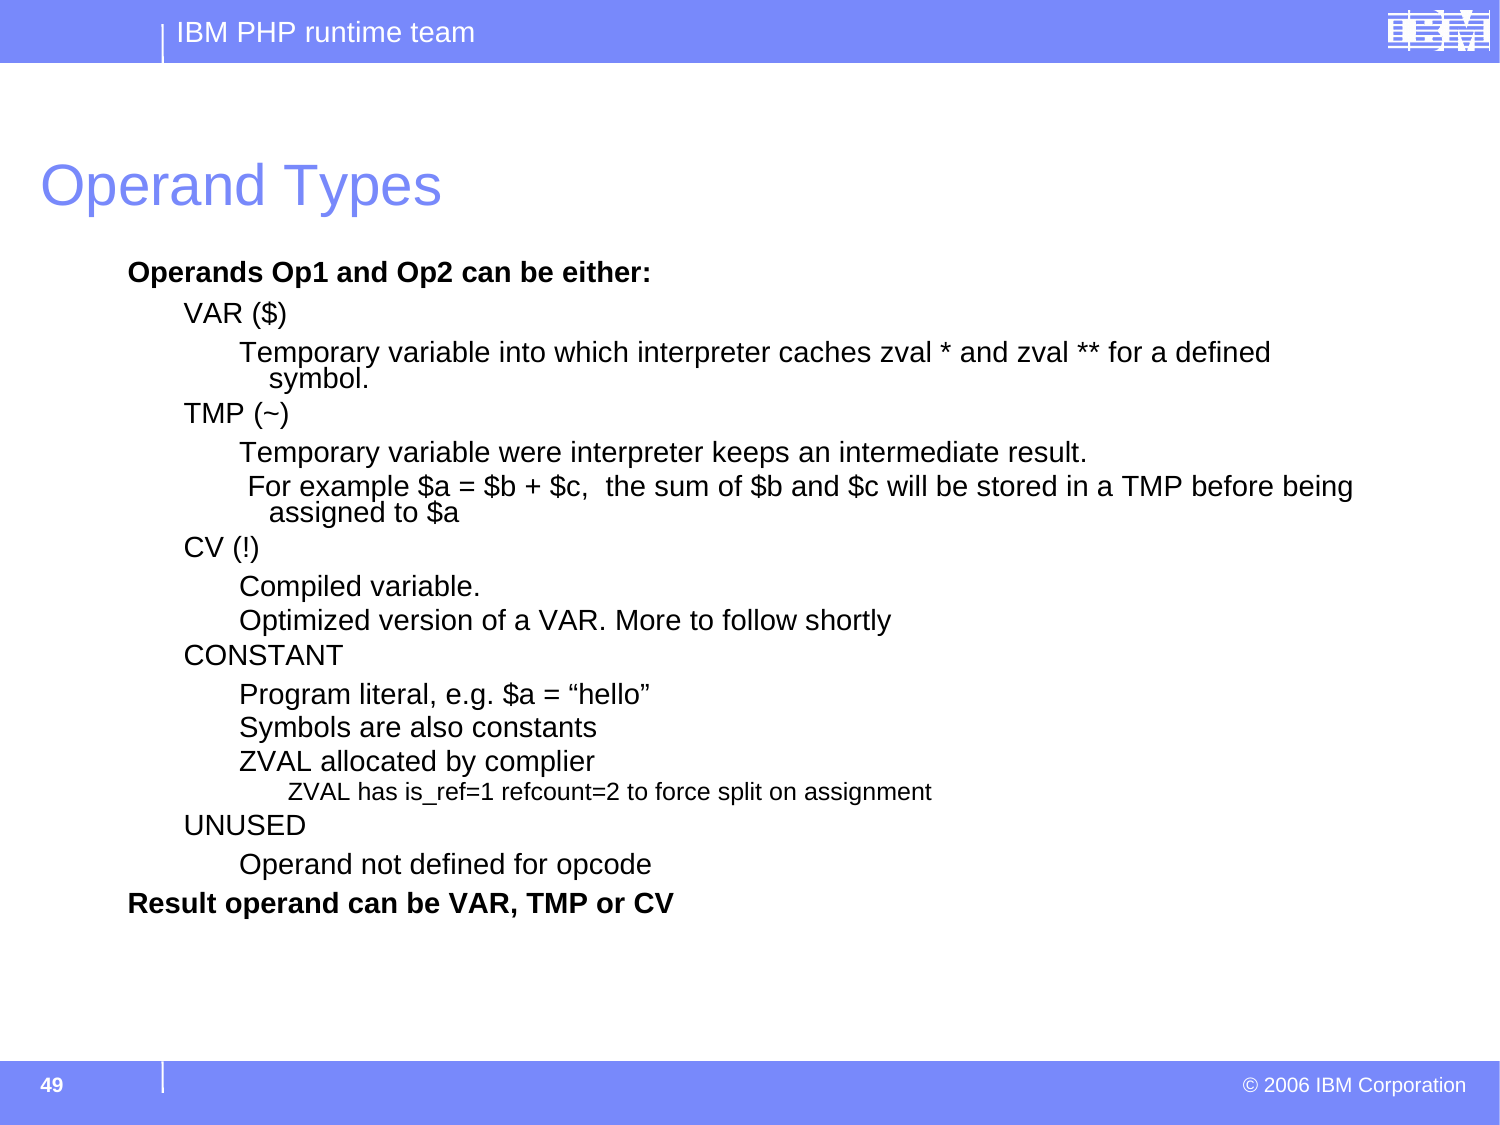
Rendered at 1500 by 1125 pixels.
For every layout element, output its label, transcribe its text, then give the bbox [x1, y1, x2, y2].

title Operand Types [25, 123, 1378, 225]
list Operands Op1 and Op2 can be either: VAR ($)‏ Temporary variable into which interpreter caches zval * and zval ** for a defined symbol. TMP (~)‏ Temporary variable were interpreter keeps an intermediate result. For example $a = $b + $c, the sum of $b and $c will be stored in a TMP before being assigned to $a CV (!)‏ Compiled variable. Optimized version of a VAR. More to follow shortly CONSTANT Program literal, e.g. $a = “hello” Symbols are also constants ZVAL allocated by complier ZVAL has is_ref=1 refcount=2 to force split on assignment UNUSED Operand not defined for opcode Result operand can be VAR, TMP or CV [112, 254, 1388, 1098]
